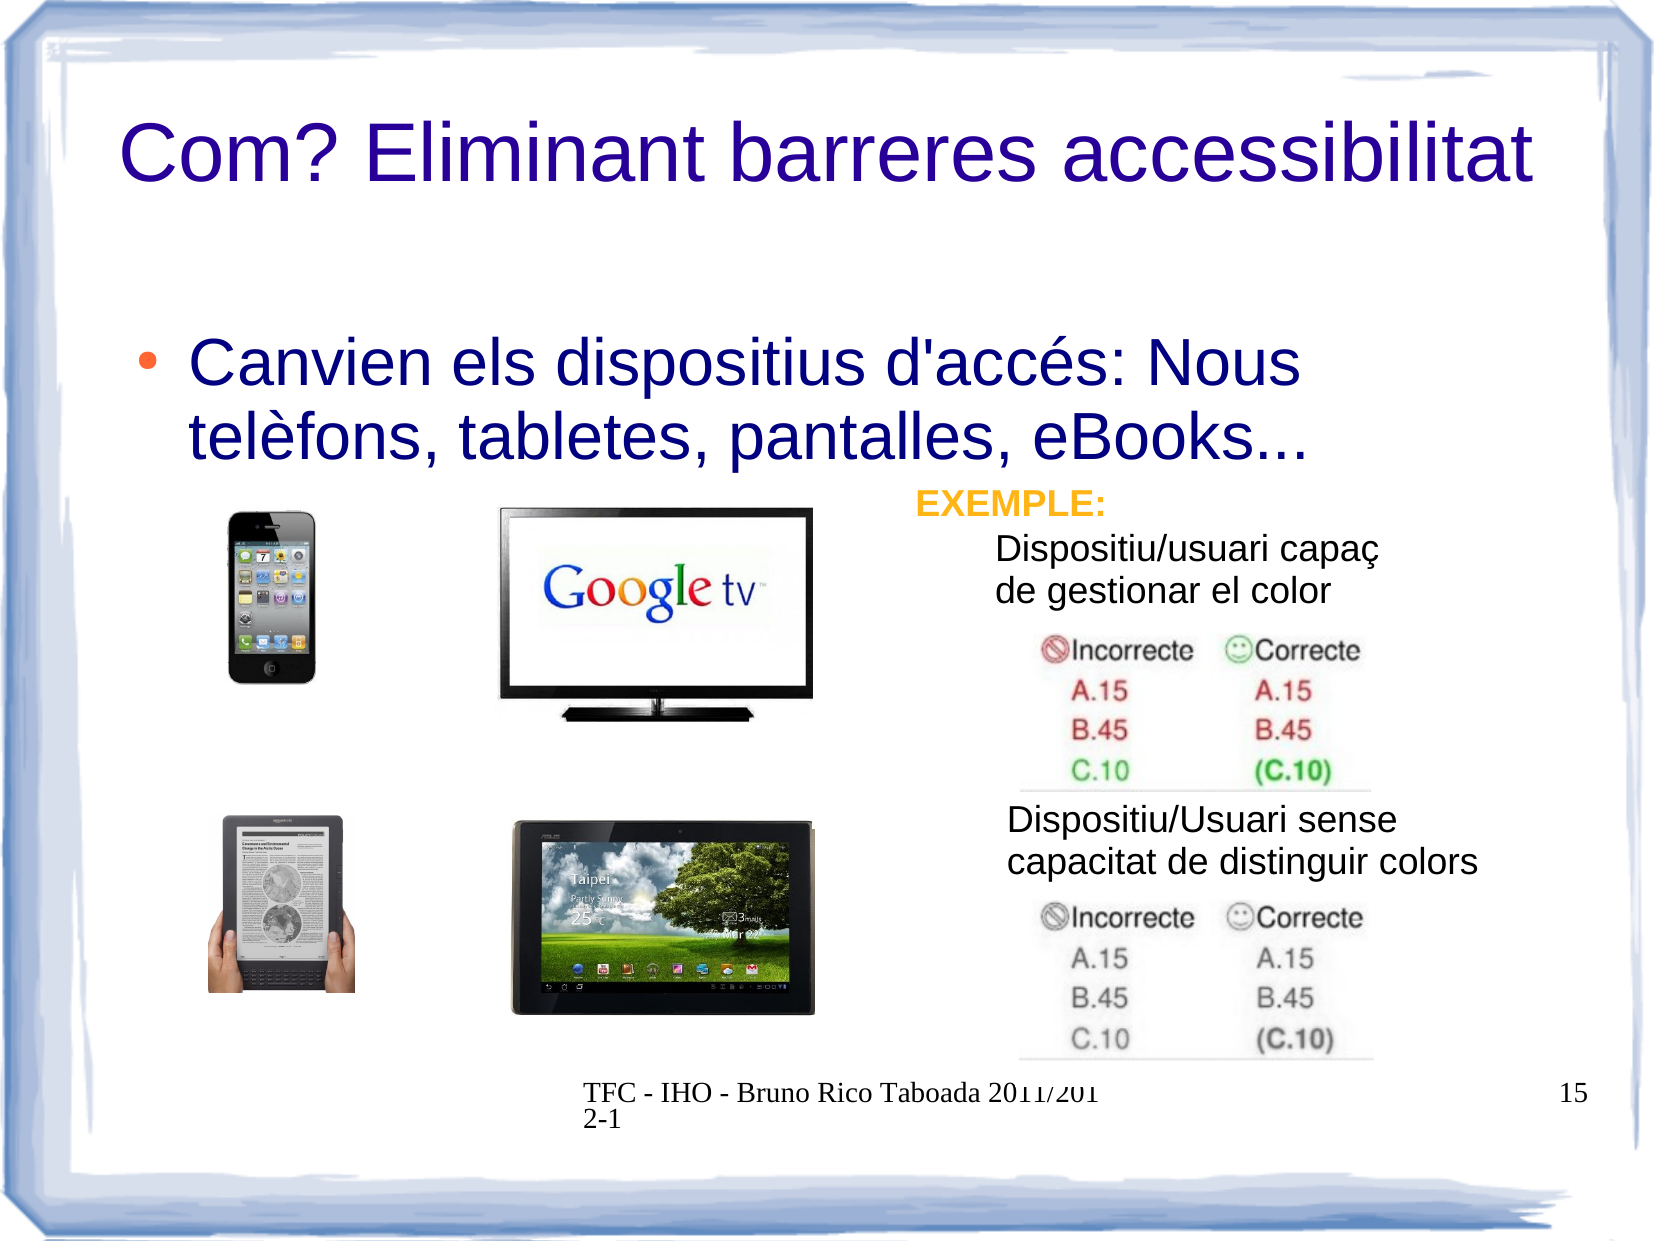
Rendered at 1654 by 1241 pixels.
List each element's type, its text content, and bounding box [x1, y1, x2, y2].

picture [0, 0, 1654, 1241]
text_box Dispositiu/Usuari sense capacitat de distinguir colors [992, 791, 1560, 891]
list Canvien els dispositius d'accés: Nous telèfons, tabletes, pantalles, eBooks... [118, 324, 1571, 1167]
title Com? Eliminant barreres accessibilitat [82, 49, 1571, 257]
text_box EXEMPLE: [900, 474, 1123, 532]
text_box Dispositiu/usuari capaç de gestionar el color [980, 519, 1418, 619]
